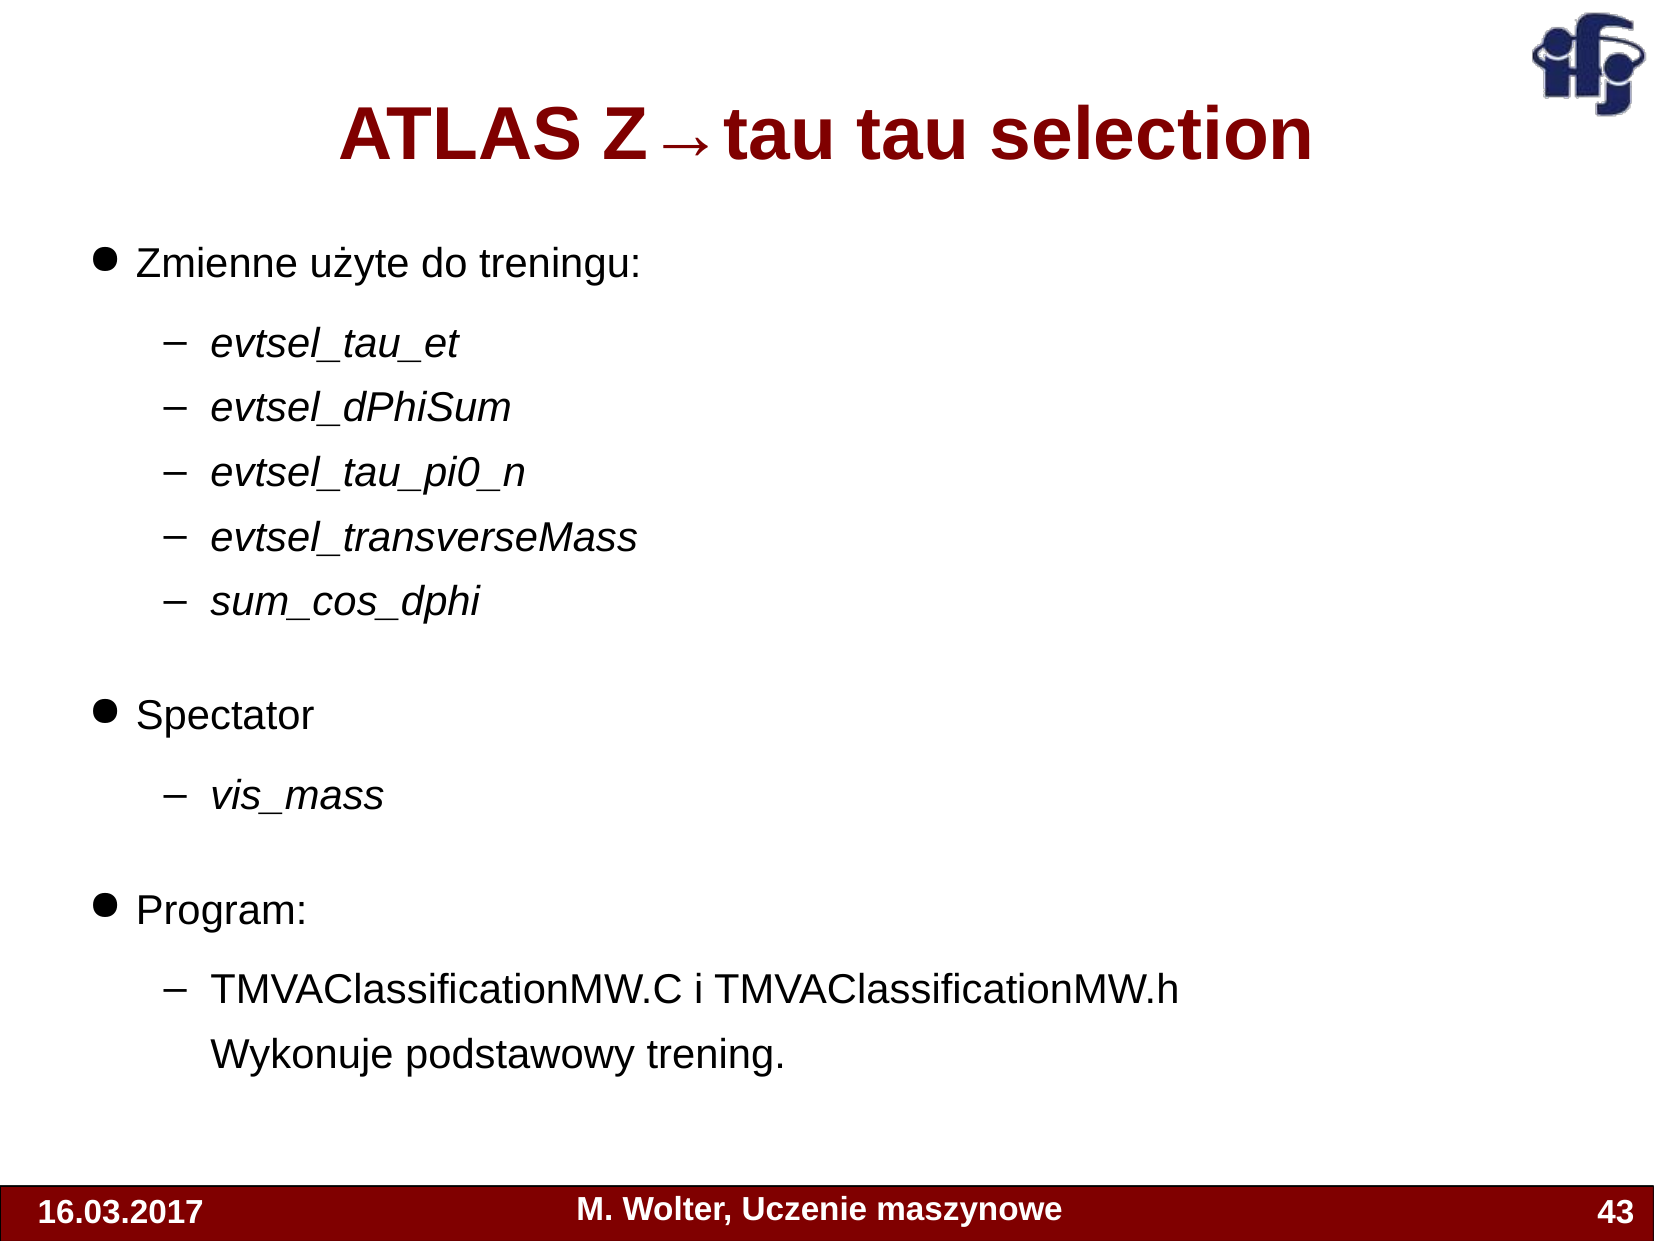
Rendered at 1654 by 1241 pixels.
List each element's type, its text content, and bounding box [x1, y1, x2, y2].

picture [1525, 0, 1654, 129]
list Zmienne użyte do treningu: evtsel_tau_et evtsel_dPhiSum evtsel_tau_pi0_n evtsel_transverseMass sum_cos_dphi Spectator vis_mass Program: TMVAClassificationMW.C i TMVAClassificationMW.h Wykonuje podstawowy trening. [88, 236, 1577, 1152]
title ATLAS Z→tau tau selection [82, 25, 1571, 233]
